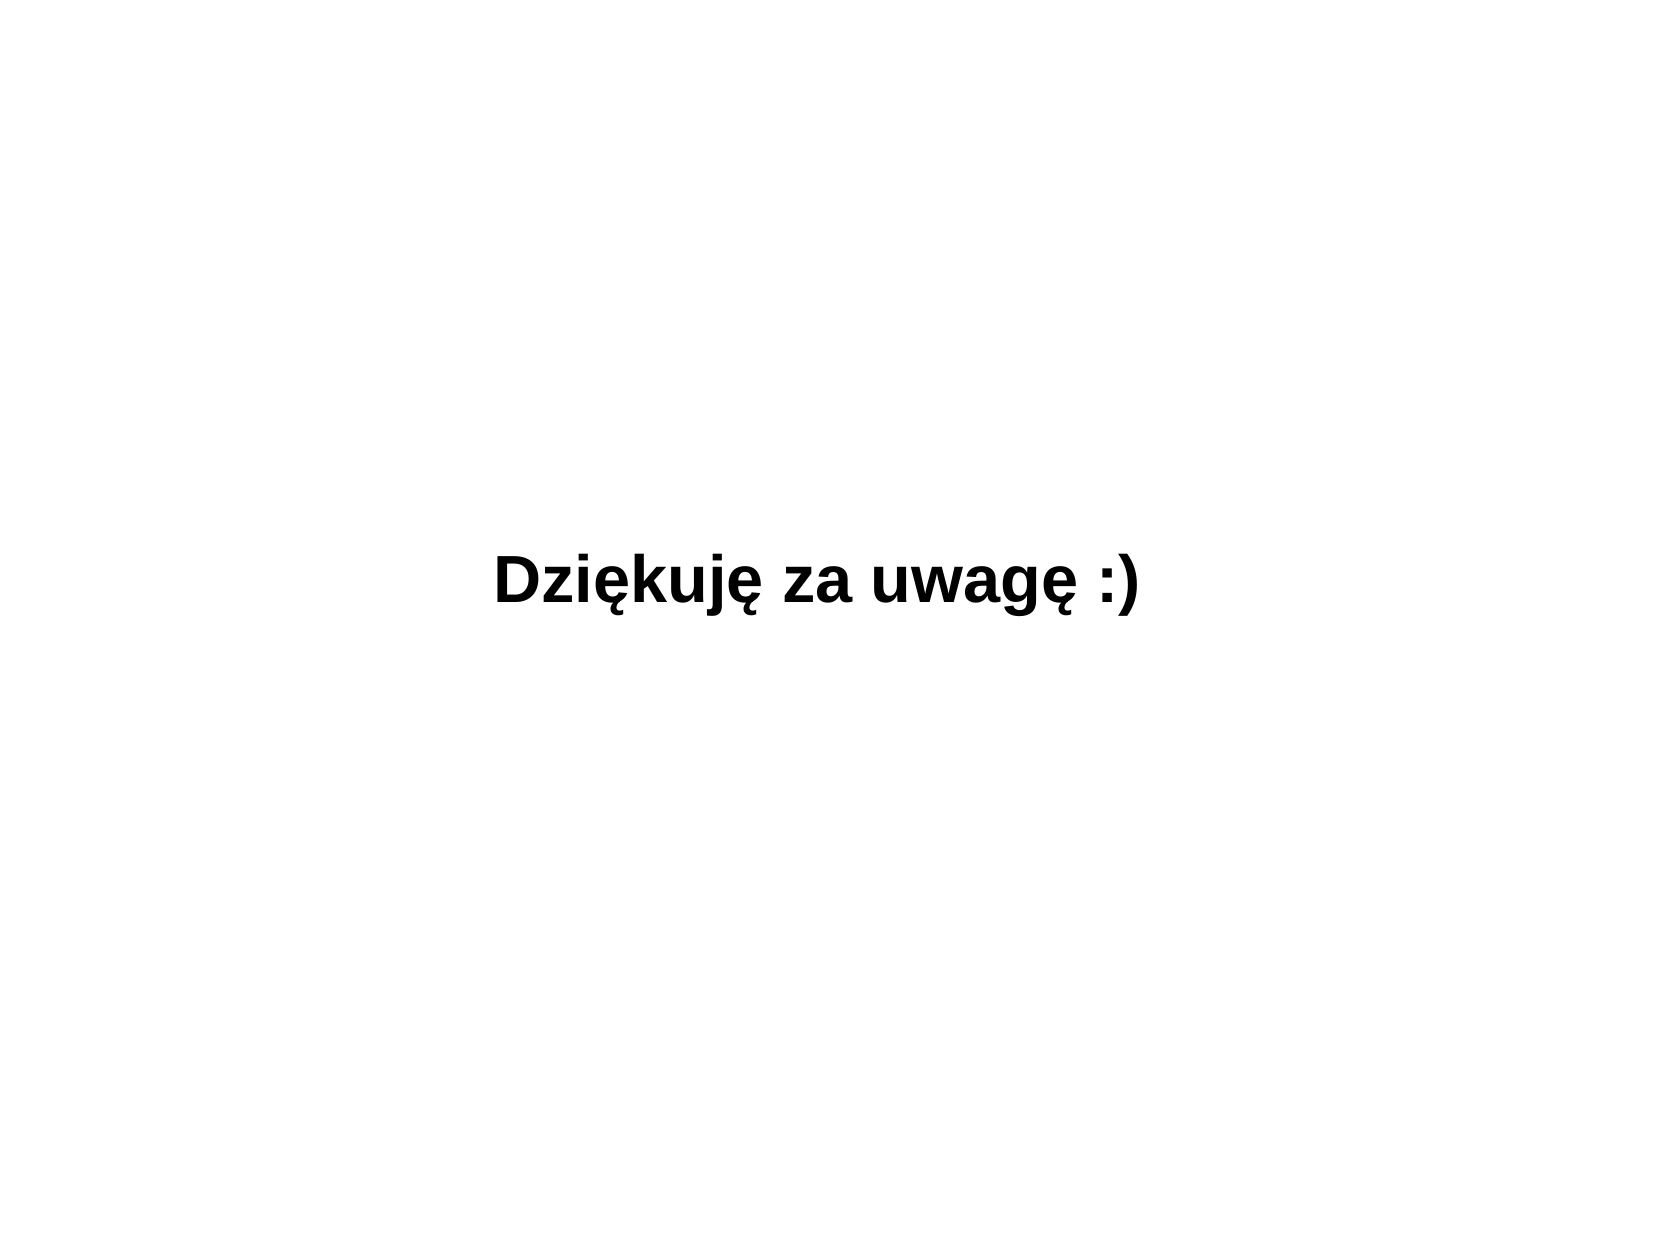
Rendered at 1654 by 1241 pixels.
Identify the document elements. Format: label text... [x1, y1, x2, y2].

subtitle Dziękuję za uwagę :) [82, 49, 1571, 1109]
